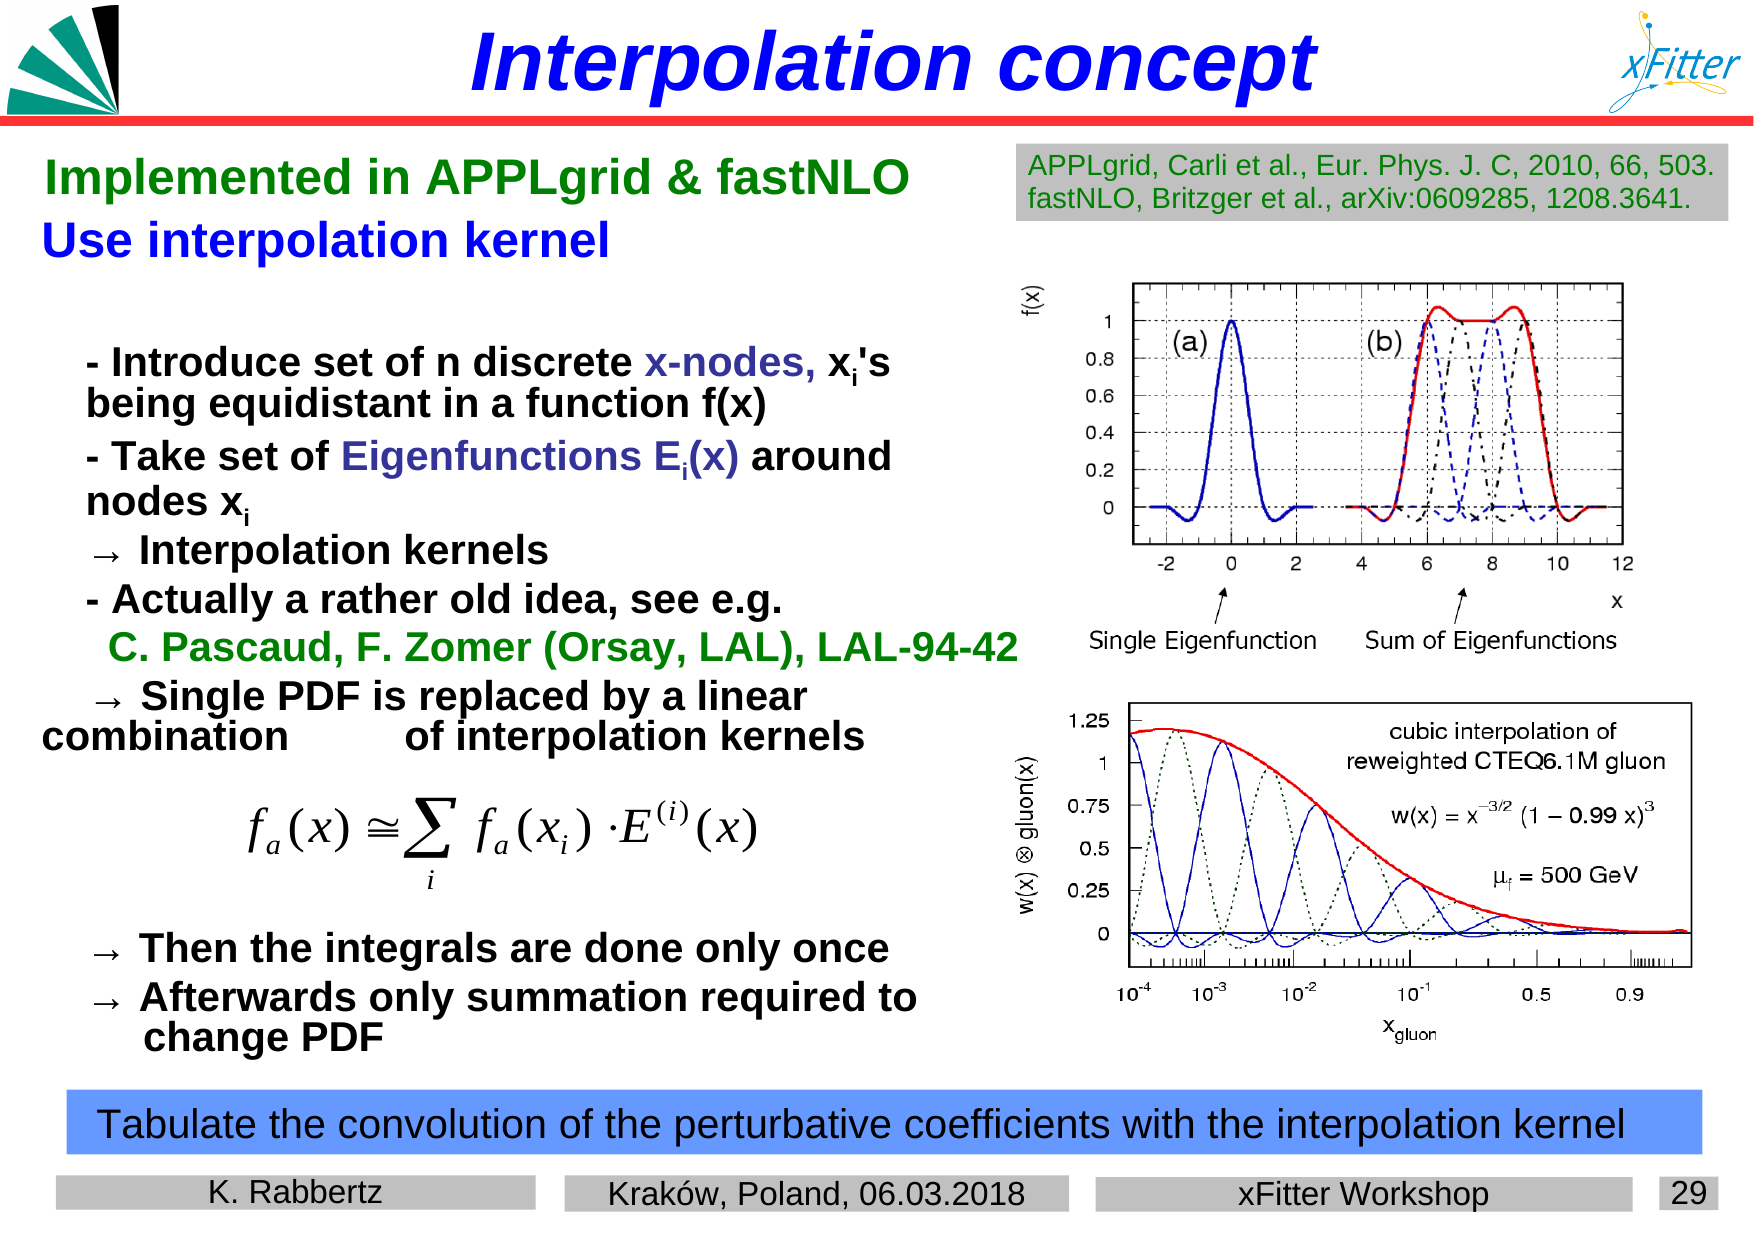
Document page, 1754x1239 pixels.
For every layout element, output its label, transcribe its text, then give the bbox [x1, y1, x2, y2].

title Interpolation concept [123, 0, 1606, 115]
text_box Tabulate the convolution of the perturbative coefficients with the interpolation kernel [66, 1089, 1703, 1155]
picture [1083, 684, 1705, 1048]
text_box APPLgrid, Carli et al., Eur. Phys. J. C, 2010, 66, 503. fastNLO, Britzger et al., arXiv:0609285, 1208.3641. [1016, 143, 1728, 221]
picture [1609, 11, 1741, 113]
picture [1083, 262, 1652, 666]
text_box Use interpolation kernel - Introduce set of n discrete x-nodes, xi's being equidistant in a function f(x) - Take set of Eigenfunctions Ei(x) around nodes xi → Interpolation kernels - Actually a rather old idea, see e.g. C. Pascaud, F. Zomer (Orsay, LAL), LAL-94-42 → Single PDF is replaced by a linear combination of interpolation kernels → Then the integrals are done only once → Afterwards only summation required to change PDF [12, 211, 1083, 1117]
text_box Implemented in APPLgrid & fastNLO [32, 142, 936, 212]
picture [7, 5, 119, 116]
